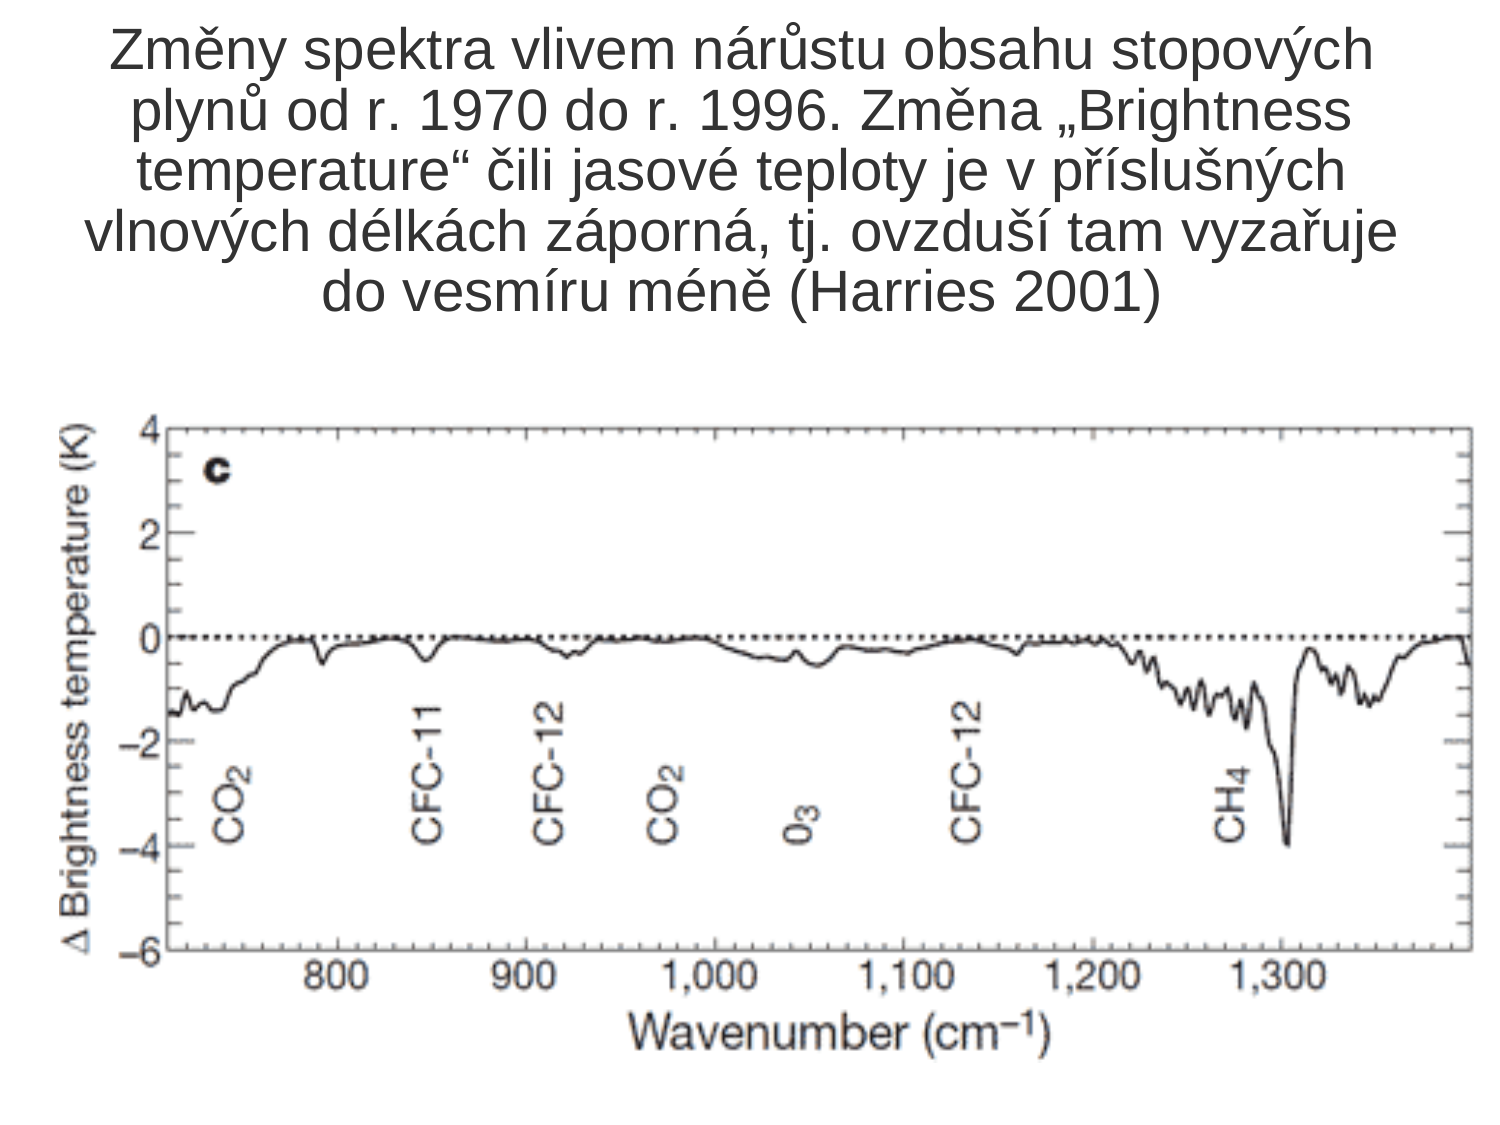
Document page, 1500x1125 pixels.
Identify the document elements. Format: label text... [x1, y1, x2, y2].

title Změny spektra vlivem nárůstu obsahu stopových plynů od r. 1970 do r. 1996. Změna „Brightness temperature“ čili jasové teploty je v příslušných vlnových délkách záporná, tj. ovzduší tam vyzařuje do vesmíru méně (Harries 2001) [67, 19, 1418, 326]
picture [59, 413, 1477, 1063]
